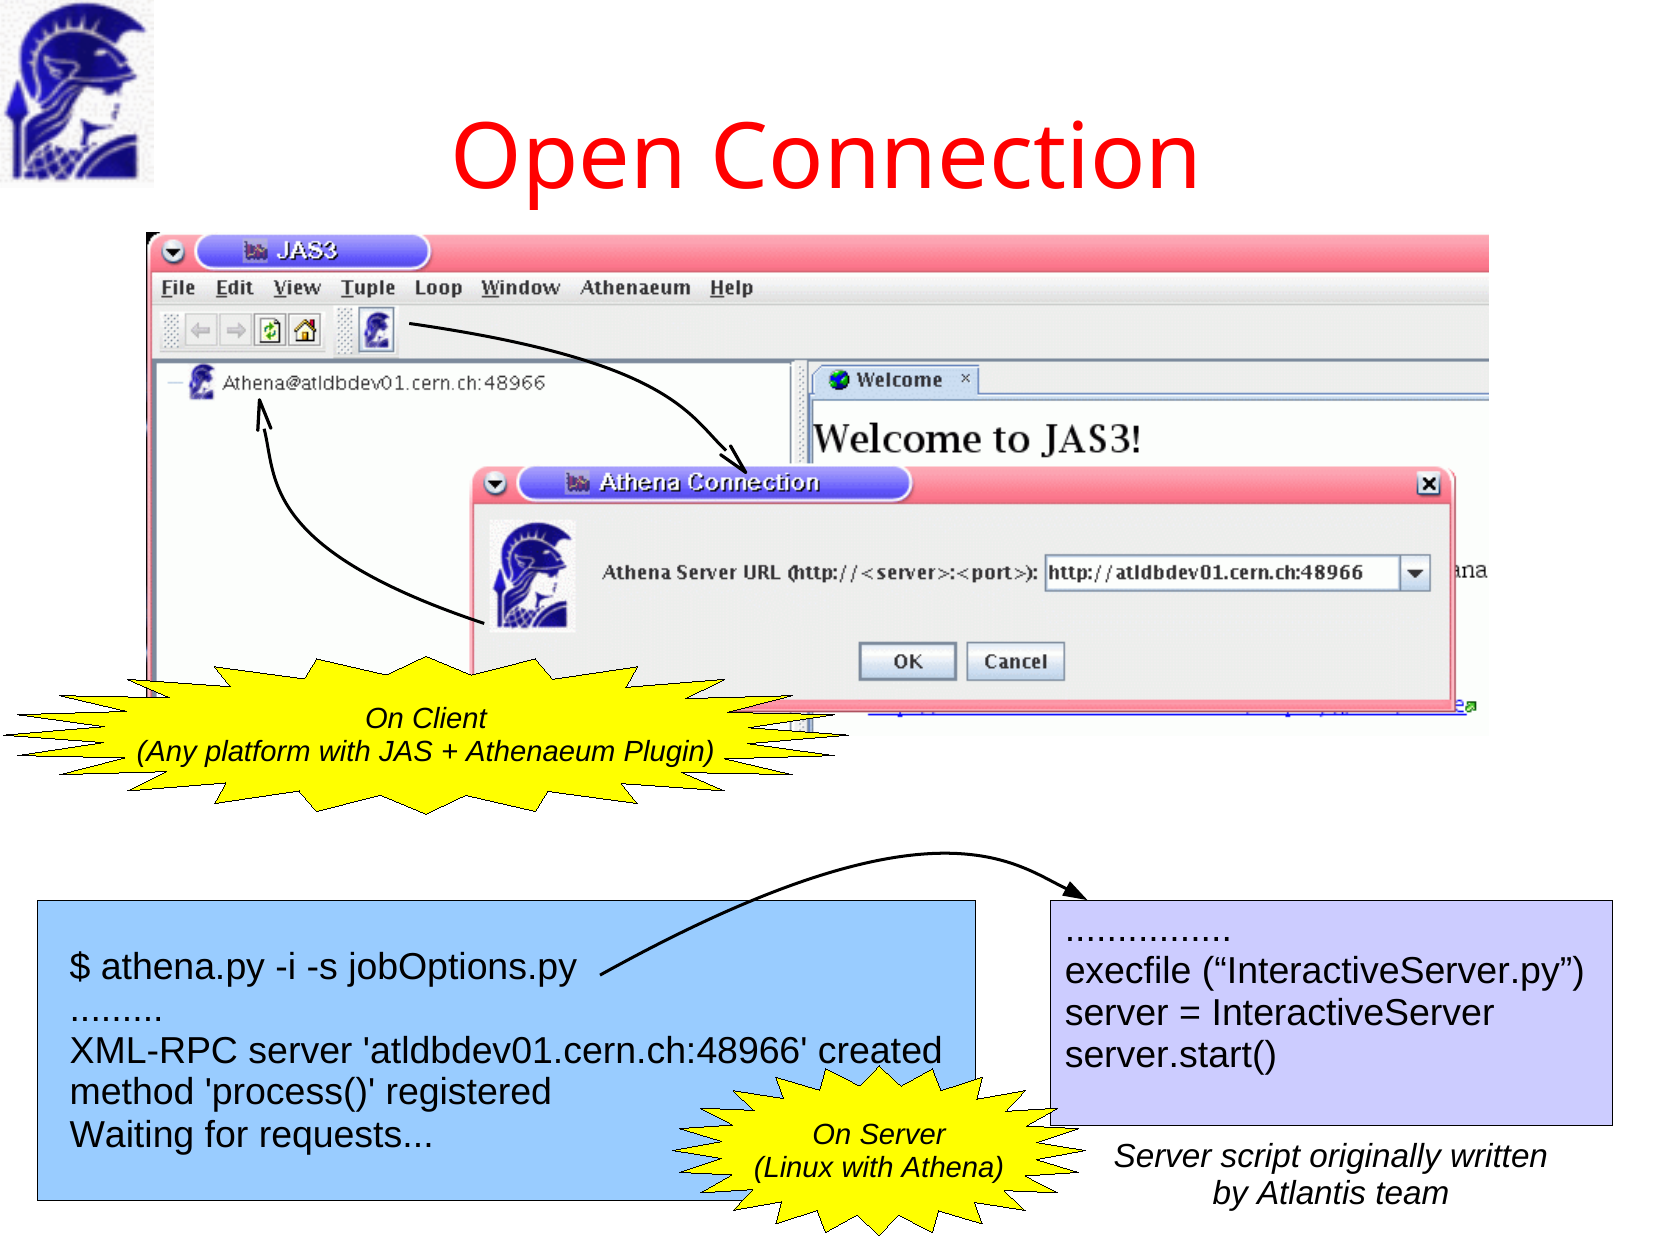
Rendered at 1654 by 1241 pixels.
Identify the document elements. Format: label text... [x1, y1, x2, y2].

text_box On Client (Any platform with JAS + Athenaeum Plugin) [3, 656, 849, 815]
text_box $ athena.py -i -s jobOptions.py ......... XML-RPC server 'atldbdev01.cern.ch:48966' created method 'process()' registered Waiting for requests... [37, 900, 976, 1201]
title Open Connection [82, 49, 1571, 257]
text_box ................ execfile (“InteractiveServer.py”) server = InteractiveServer server.start() [1050, 900, 1613, 1126]
text_box Server script originally written by Atlantis team [1098, 1129, 1563, 1219]
text_box On Server (Linux with Athena) [672, 1065, 1086, 1236]
picture [146, 688, 165, 697]
picture [0, 0, 154, 188]
picture [146, 232, 1489, 736]
